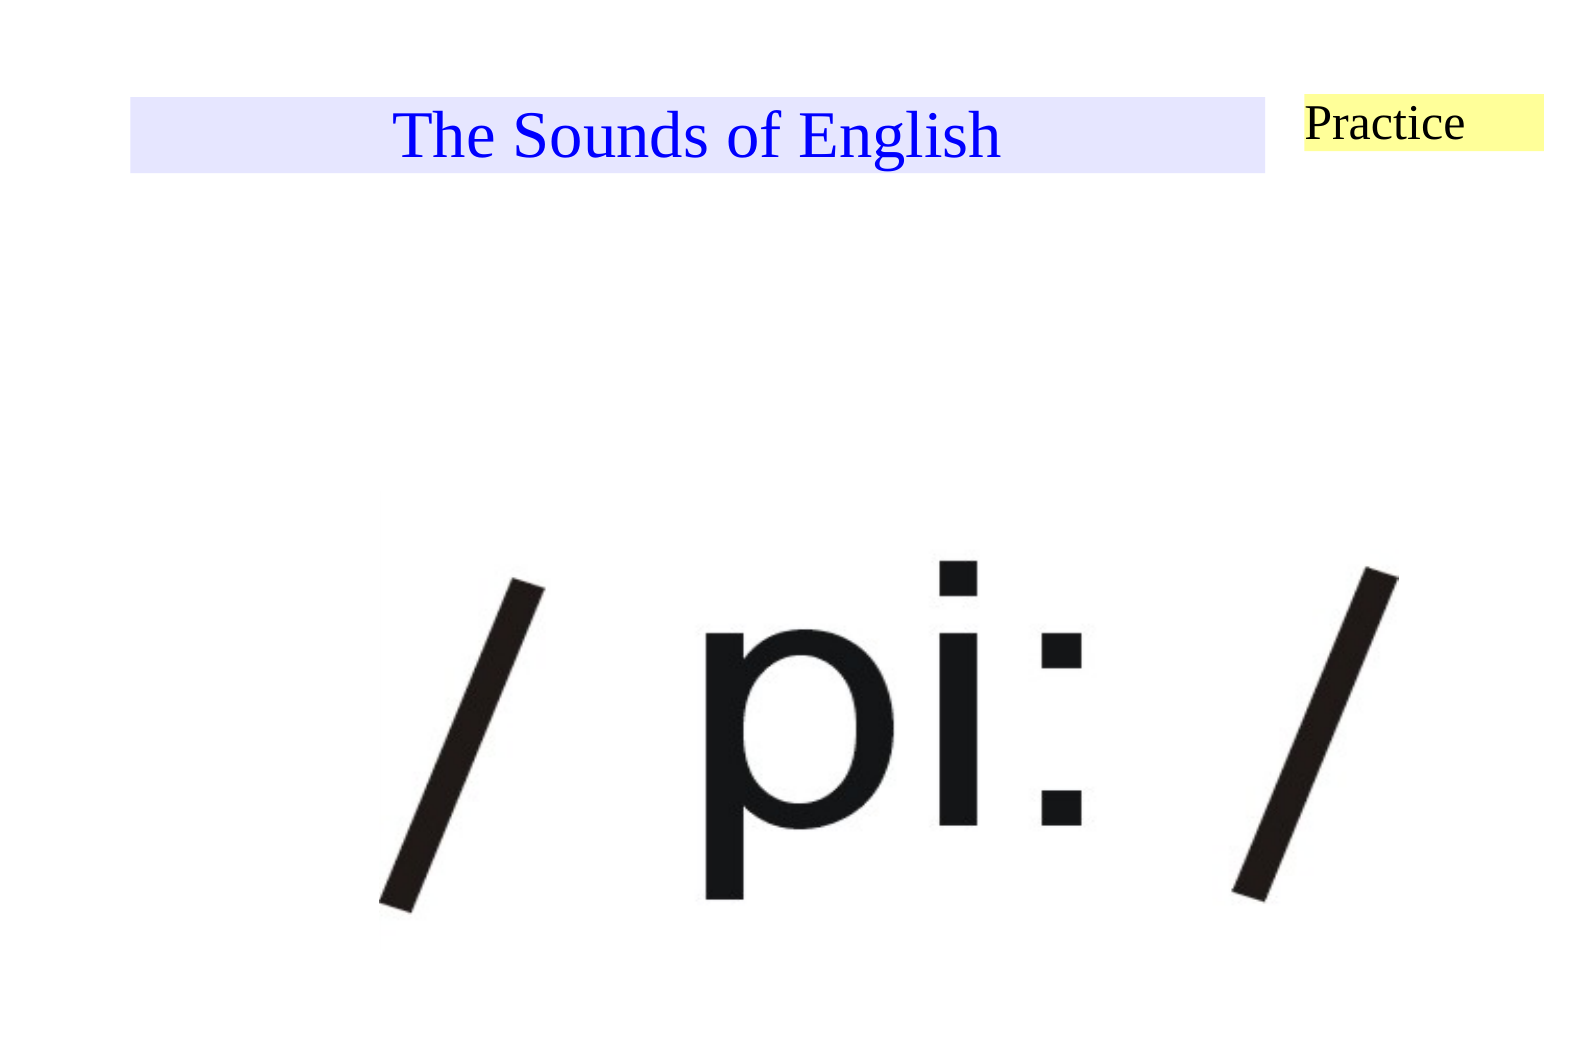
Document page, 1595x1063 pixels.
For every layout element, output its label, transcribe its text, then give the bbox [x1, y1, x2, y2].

text_box Practice [1304, 94, 1544, 152]
text_box The Sounds of English [130, 97, 1266, 174]
picture [379, 491, 1399, 951]
